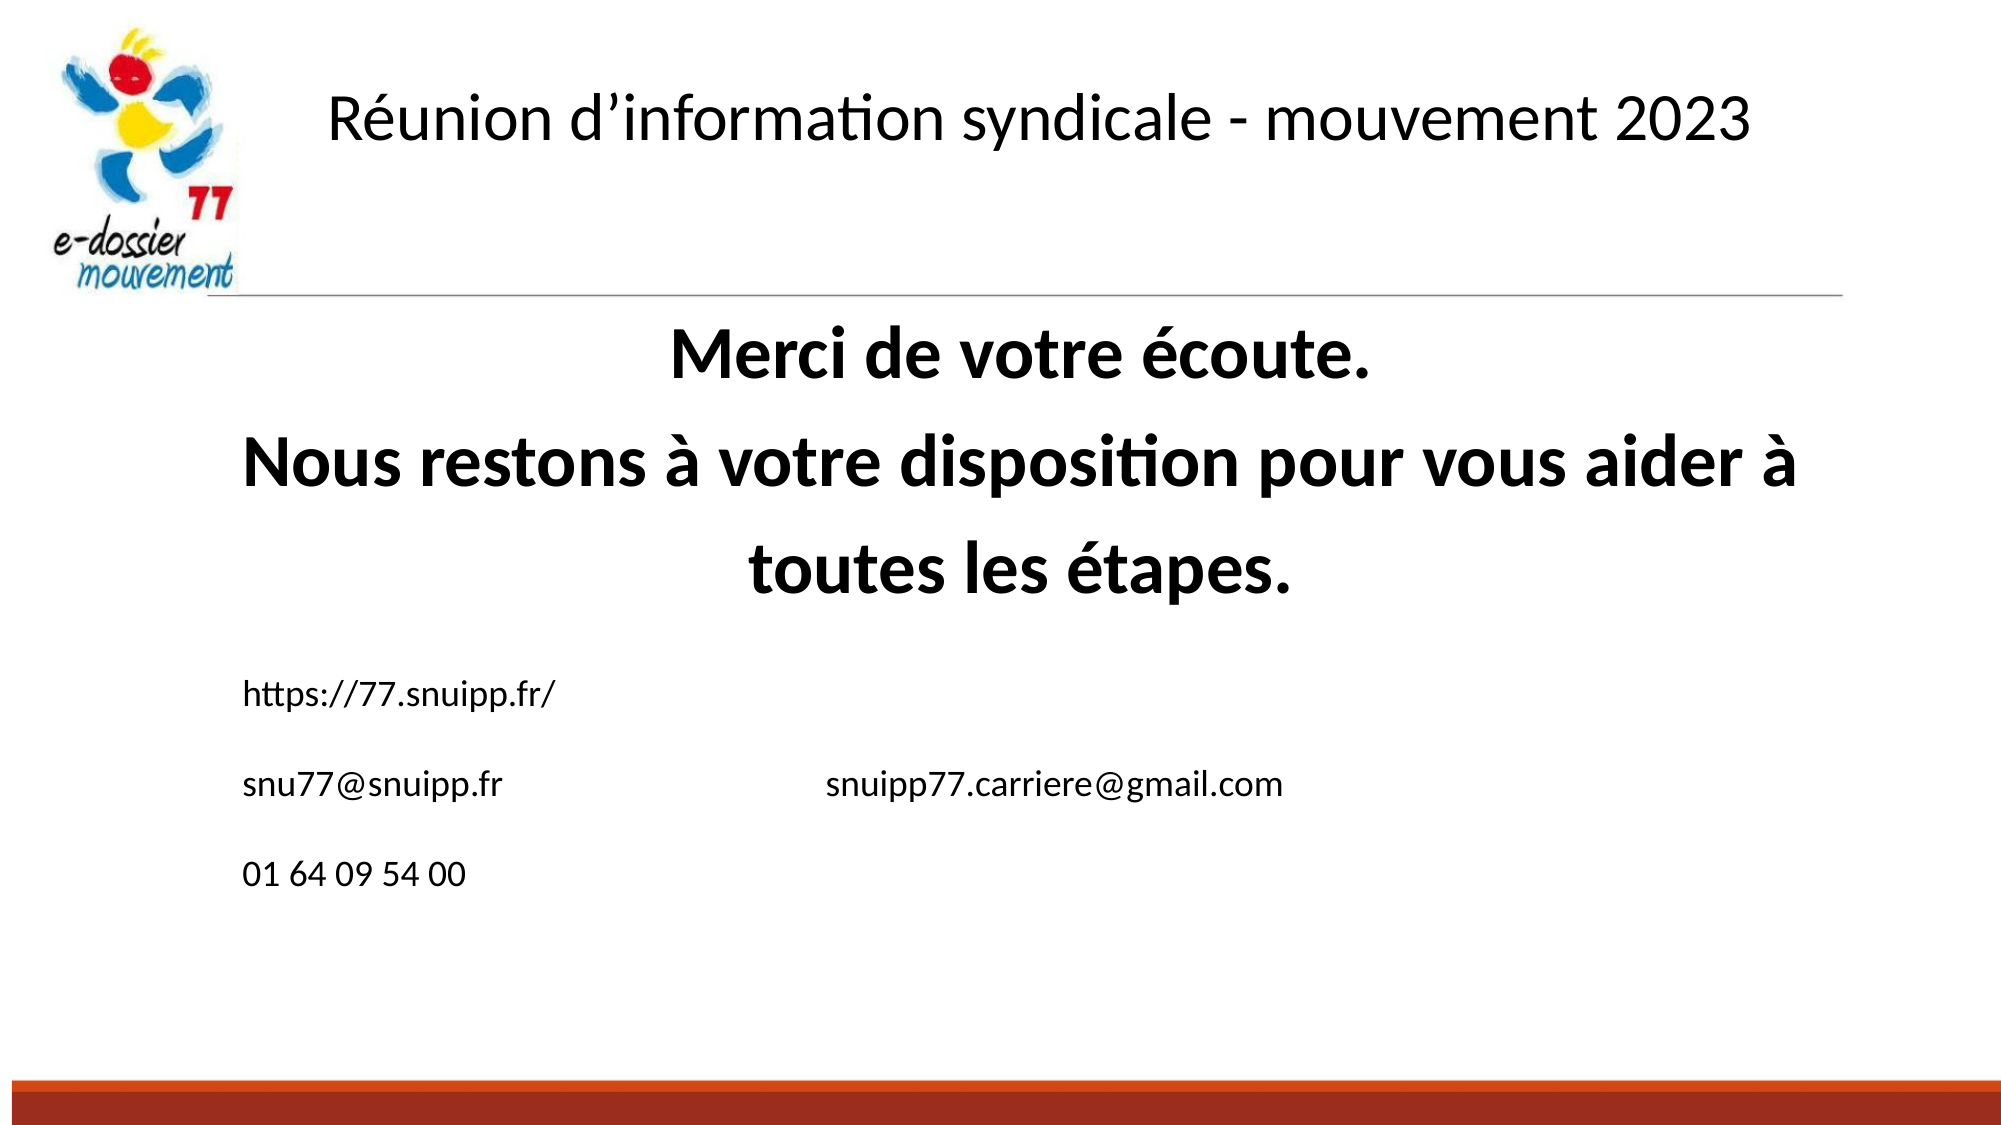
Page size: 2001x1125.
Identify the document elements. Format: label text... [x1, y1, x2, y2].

text_box Réunion d’information syndicale - mouvement 2023 [327, 55, 1805, 154]
text_box Merci de votre écoute. Nous restons à votre disposition pour vous aider à toutes les étapes. https://77.snuipp.fr/ snu77@snuipp.fr snuipp77.carriere@gmail.com 01 64 09 54 00 [144, 285, 1898, 1063]
text_box [11, 0, 2000, 1125]
